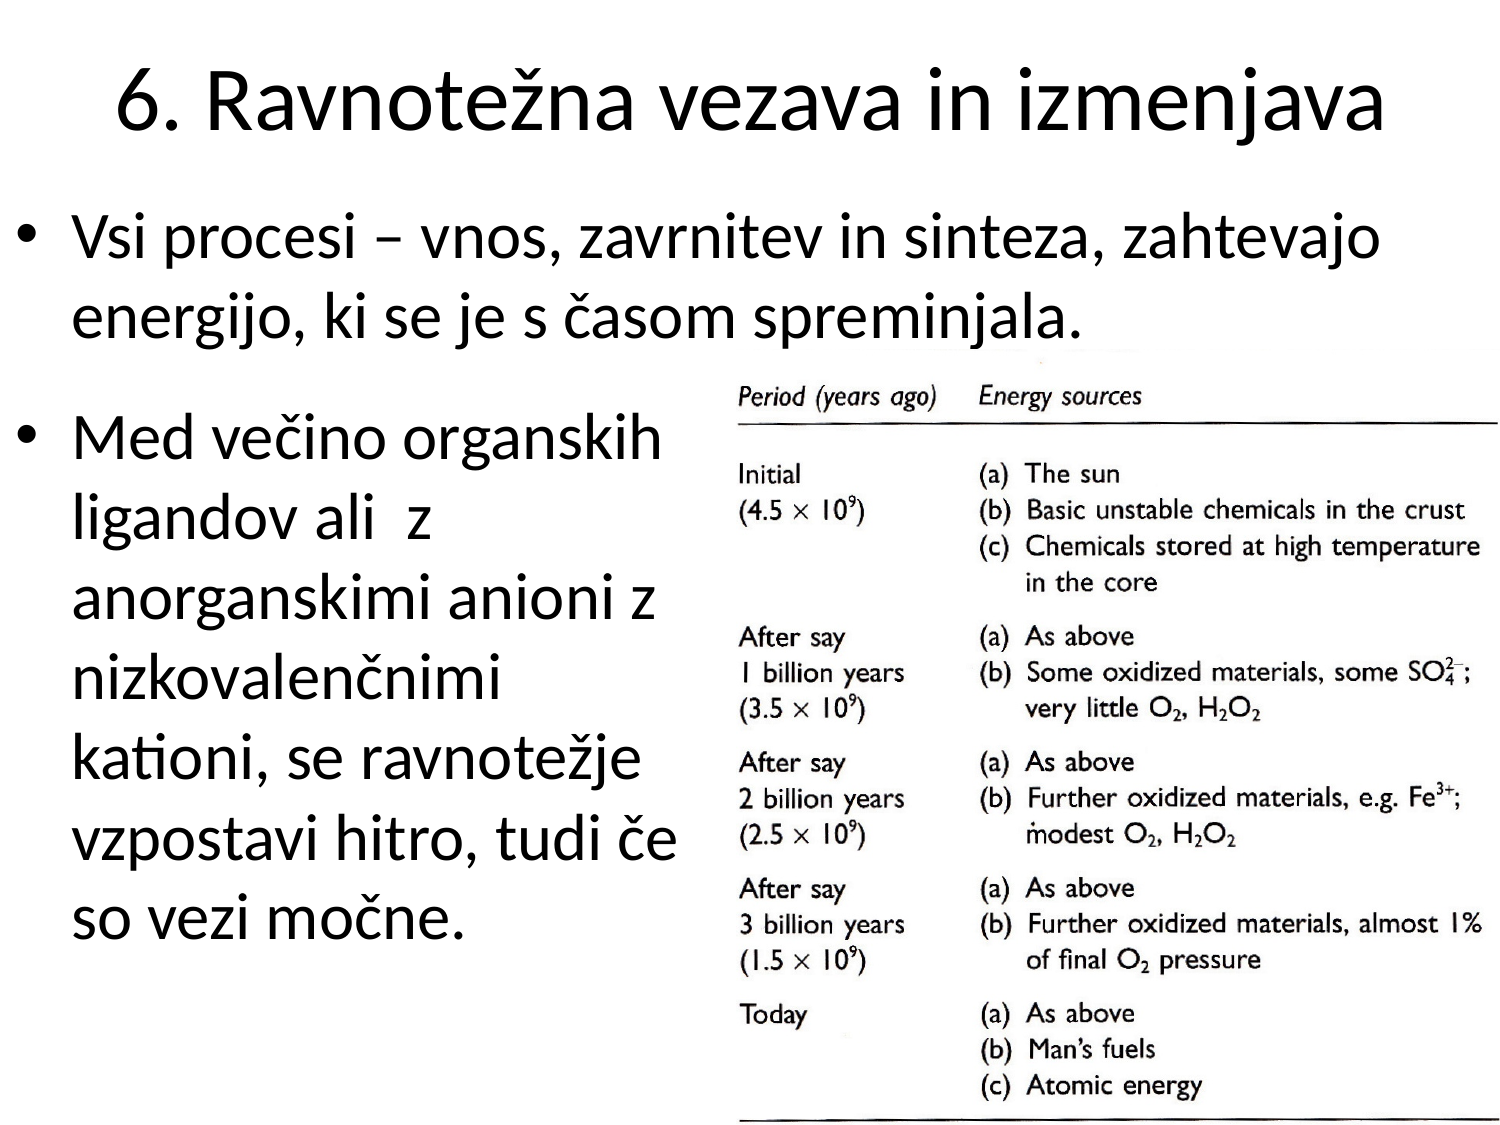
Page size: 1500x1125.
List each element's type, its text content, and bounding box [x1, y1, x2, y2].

picture [736, 349, 1500, 1125]
title 6. Ravnotežna vezava in izmenjava [76, 0, 1427, 184]
text_box Med večino organskih ligandov ali z anorganskimi anioni z nizkovalenčnimi kationi, se ravnotežje vzpostavi hitro, tudi če so vezi močne. [0, 385, 727, 1125]
list Vsi procesi – vnos, zavrnitev in sinteza, zahtevajo energijo, ki se je s časom spreminjala. [0, 184, 1500, 528]
